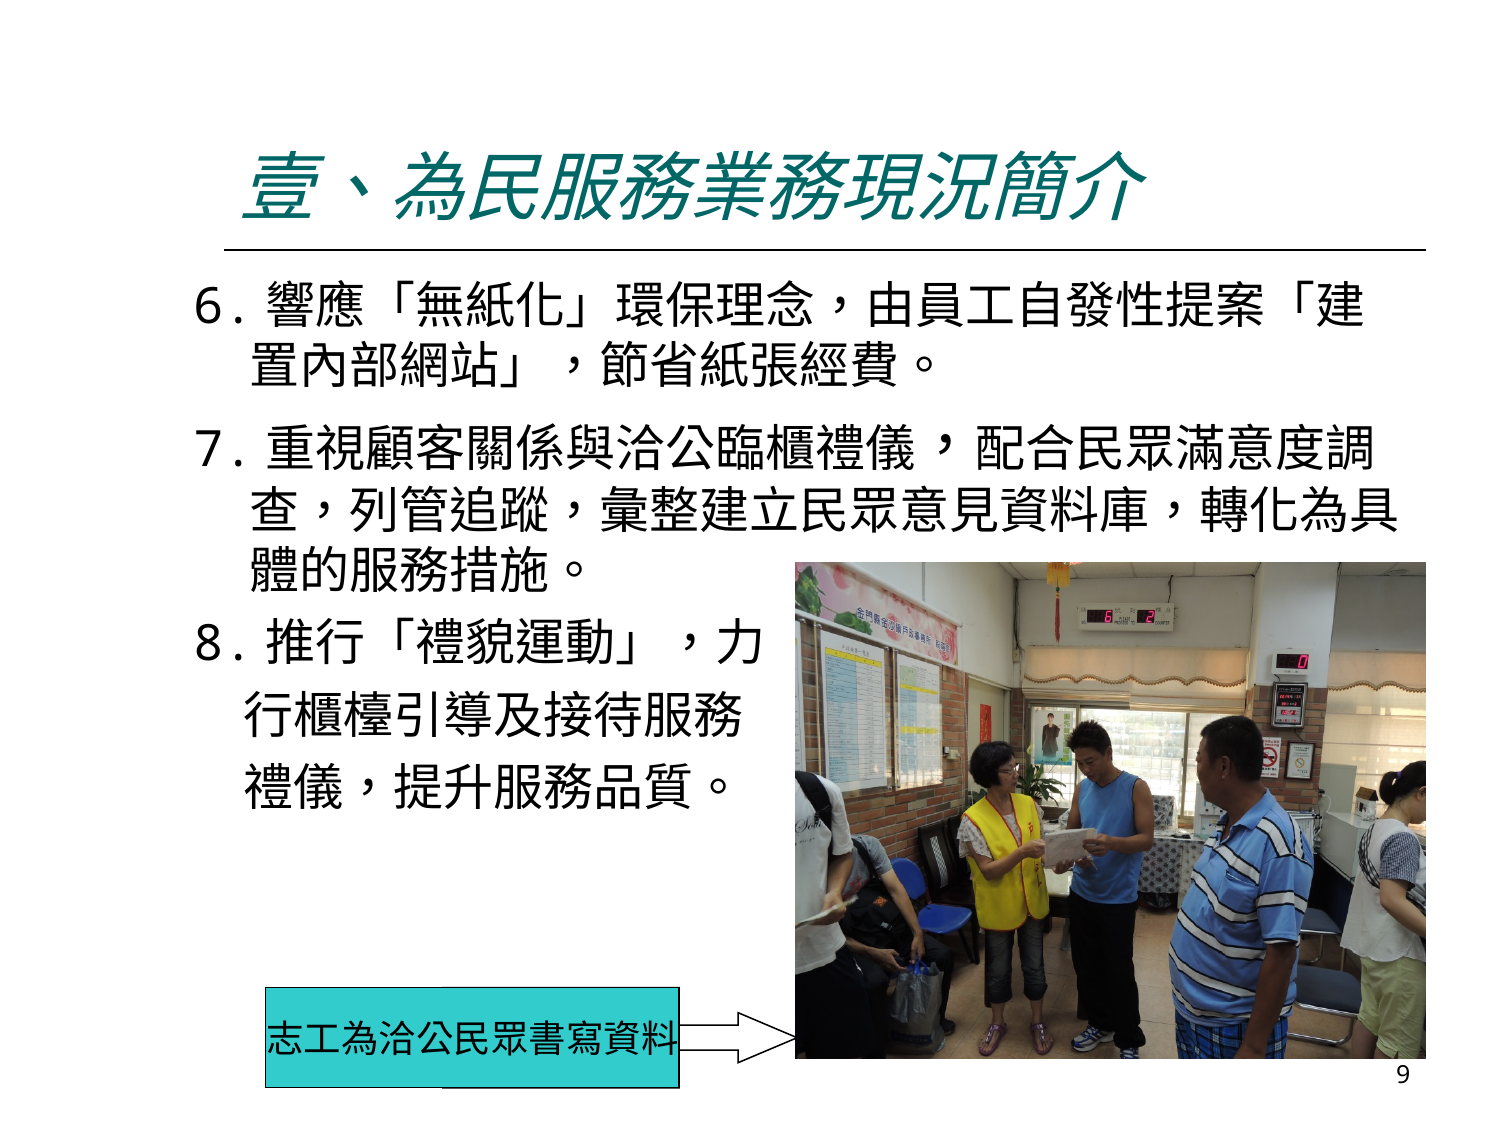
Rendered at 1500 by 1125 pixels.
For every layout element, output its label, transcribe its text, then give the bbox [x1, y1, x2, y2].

picture [795, 562, 1426, 1059]
title 壹、為民服務業務現況簡介 [224, 49, 1425, 237]
text_box <編號> [1074, 1059, 1426, 1101]
text_box 志工為洽公民眾書寫資料 [265, 987, 680, 1088]
list 6.響應「無紙化」環保理念，由員工自發性提案「建置內部網站」，節省紙張經費。 7.重視顧客關係與洽公臨櫃禮儀，配合民眾滿意度調查，列管追蹤，彙整建立民眾意見資料庫，轉化為具體的服務措施。 8.推行「禮貌運動」，力 行櫃檯引導及接待服務 禮儀，提升服務品質。 [178, 265, 1426, 988]
